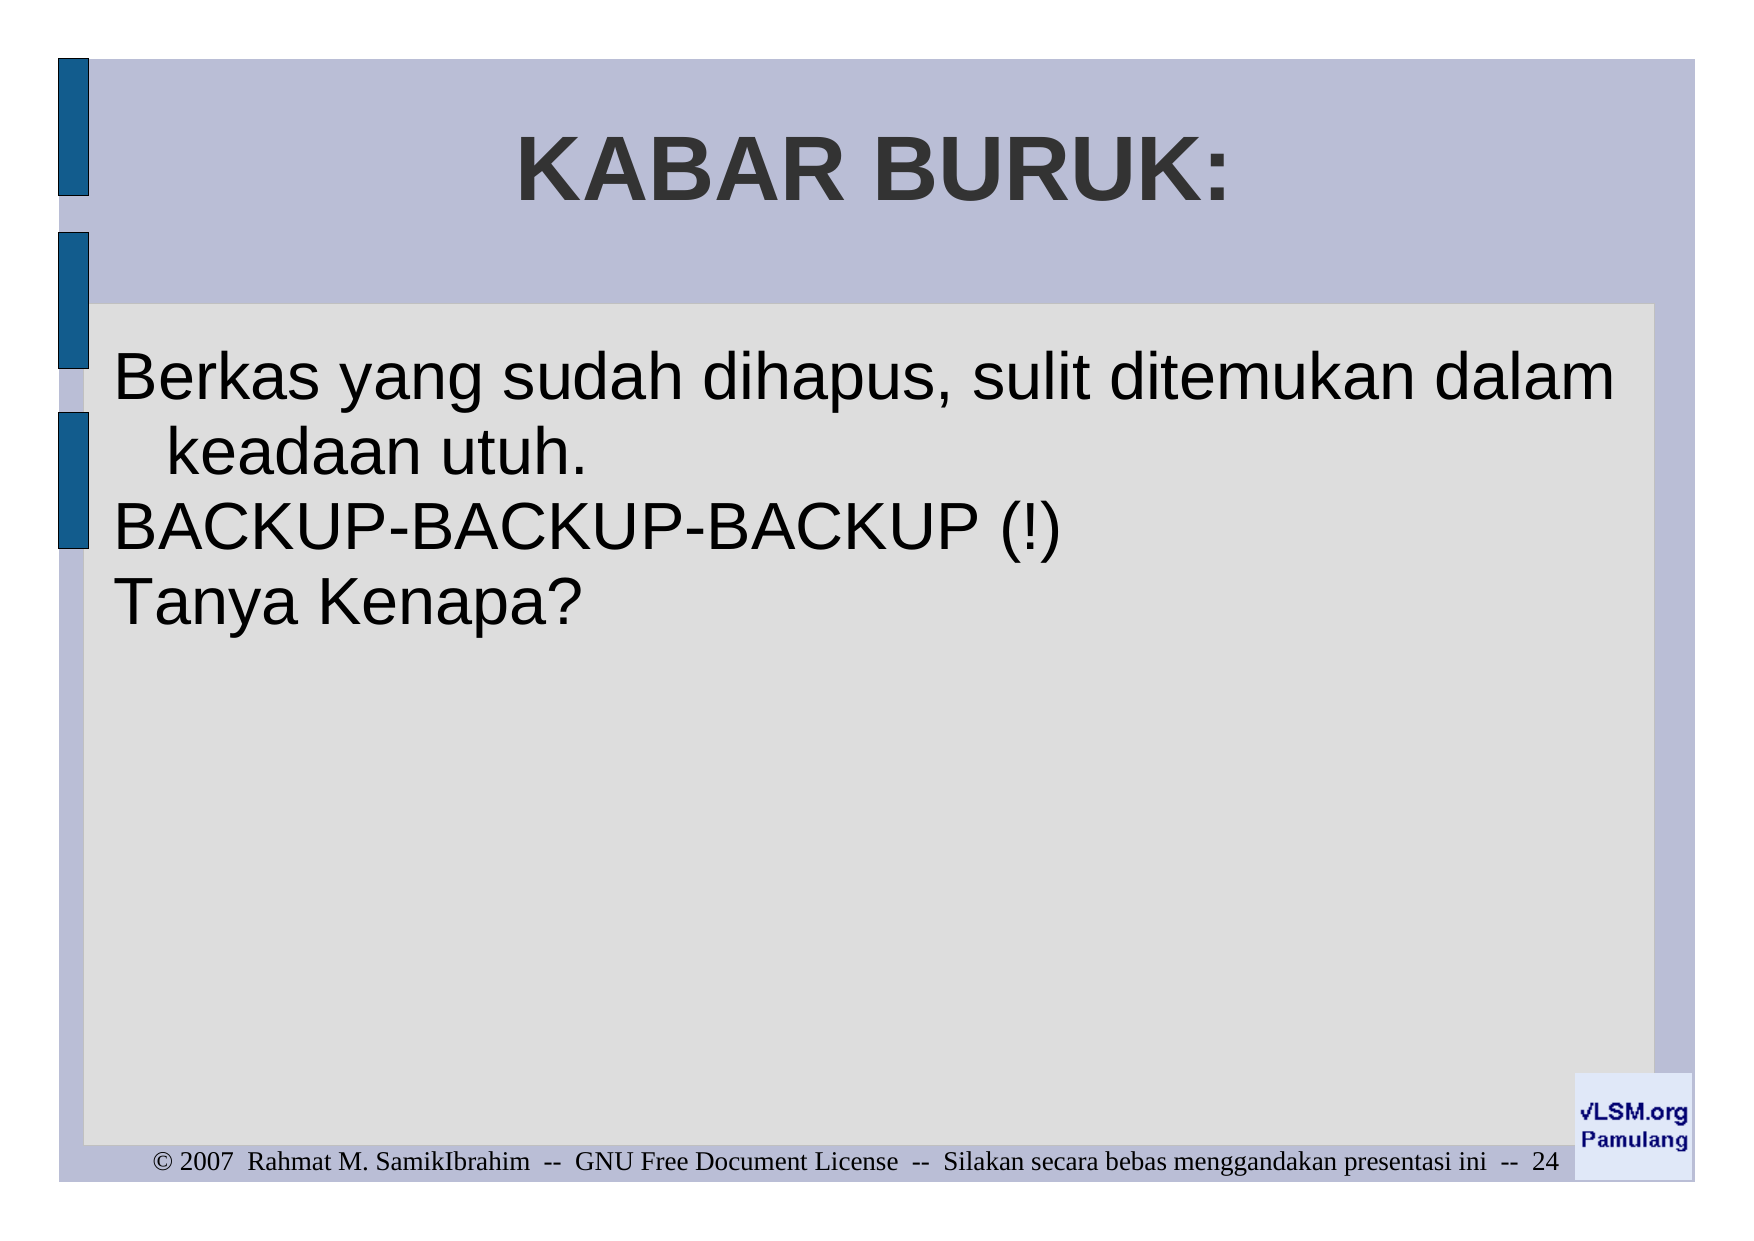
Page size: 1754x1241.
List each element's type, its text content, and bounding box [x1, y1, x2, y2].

list Berkas yang sudah dihapus, sulit ditemukan dalam keadaan utuh. BACKUP-BACKUP-BACKUP (!) Tanya Kenapa? [96, 339, 1656, 922]
title KABAR BURUK: [95, 74, 1655, 263]
picture [1575, 1073, 1692, 1180]
